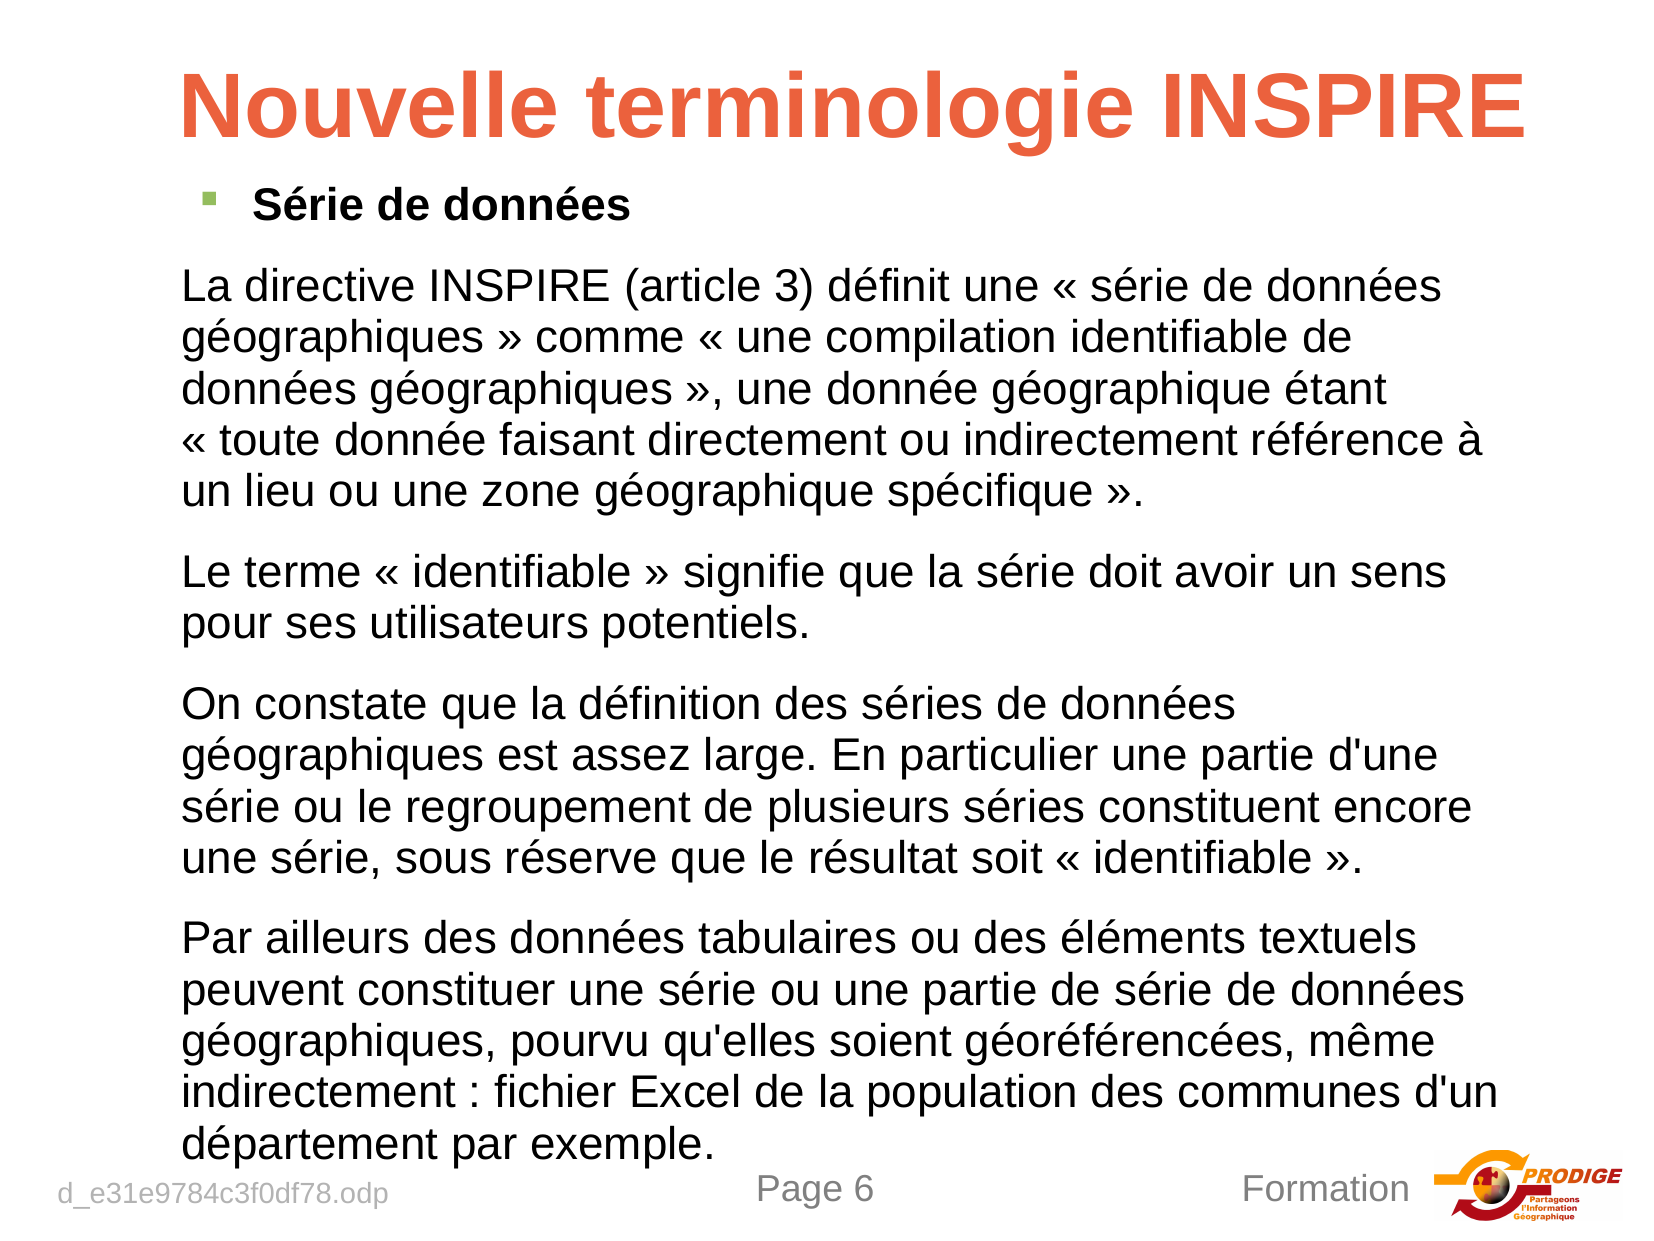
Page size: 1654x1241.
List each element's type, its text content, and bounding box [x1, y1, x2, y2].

title Nouvelle terminologie INSPIRE [136, 9, 1571, 202]
picture [1511, 1150, 1623, 1221]
list Série de données La directive INSPIRE (article 3) définit une « série de données géographiques » comme « une compilation identifiable de données géographiques », une donnée géographique étant « toute donnée faisant directement ou indirectement référence à un lieu ou une zone géographique spécifique ». Le terme « identifiable » signifie que la série doit avoir un sens pour ses utilisateurs potentiels. On constate que la définition des séries de données géographiques est assez large. En particulier une partie d'une série ou le regroupement de plusieurs séries constituent encore une série, sous réserve que le résultat soit « identifiable ». Par ailleurs des données tabulaires ou des éléments textuels peuvent constituer une série ou une partie de série de données géographiques, pourvu qu'elles soient géoréférencées, même indirectement : fichier Excel de la population des communes d'un département par exemple. [181, 179, 1511, 1241]
